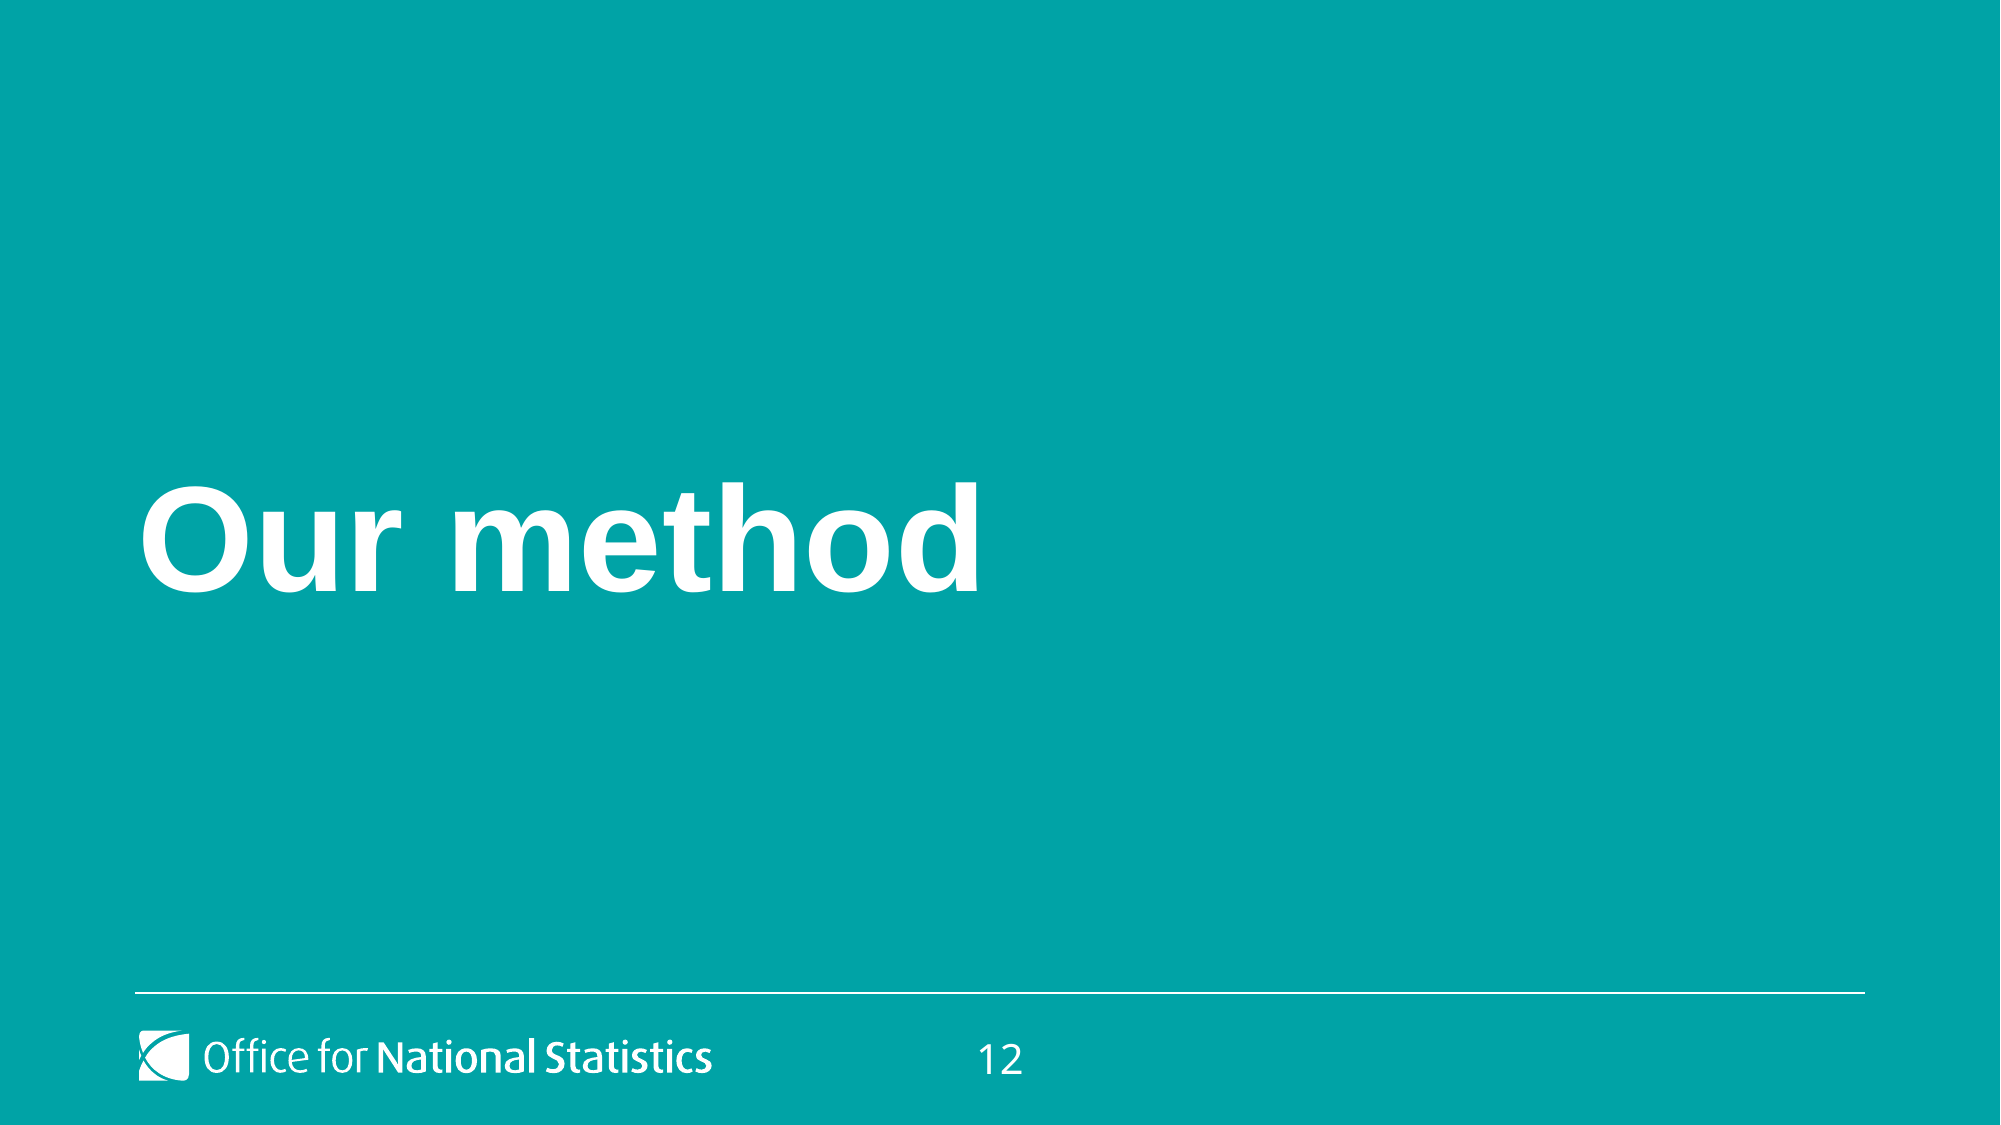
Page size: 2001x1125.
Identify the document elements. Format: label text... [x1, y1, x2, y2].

text_box 12 [764, 1025, 1236, 1086]
title Our method [137, 454, 1863, 619]
